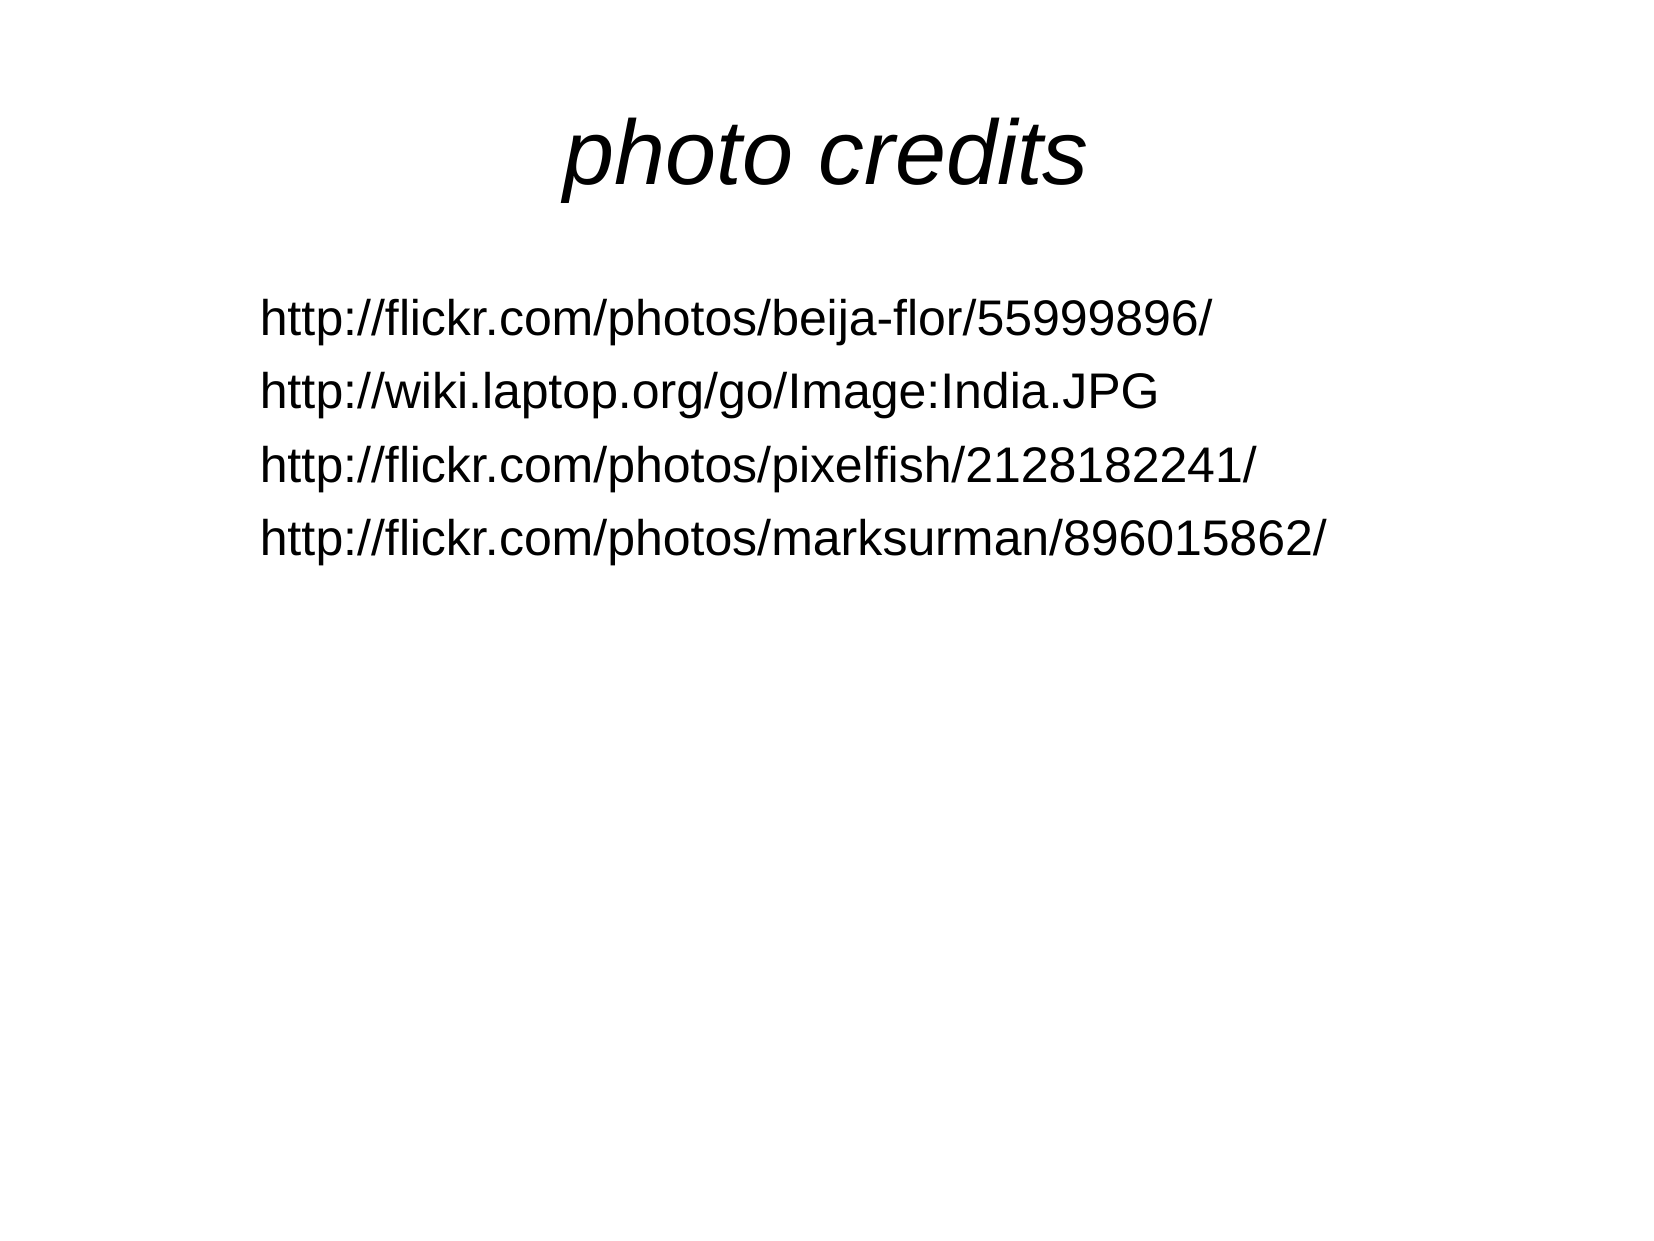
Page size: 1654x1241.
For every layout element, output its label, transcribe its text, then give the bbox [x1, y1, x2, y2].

title photo credits [82, 56, 1571, 250]
list http://flickr.com/photos/beija-flor/55999896/ http://wiki.laptop.org/go/Image:India.JPG http://flickr.com/photos/pixelfish/2128182241/ http://flickr.com/photos/marksurman/896015862/ [82, 290, 1571, 1094]
